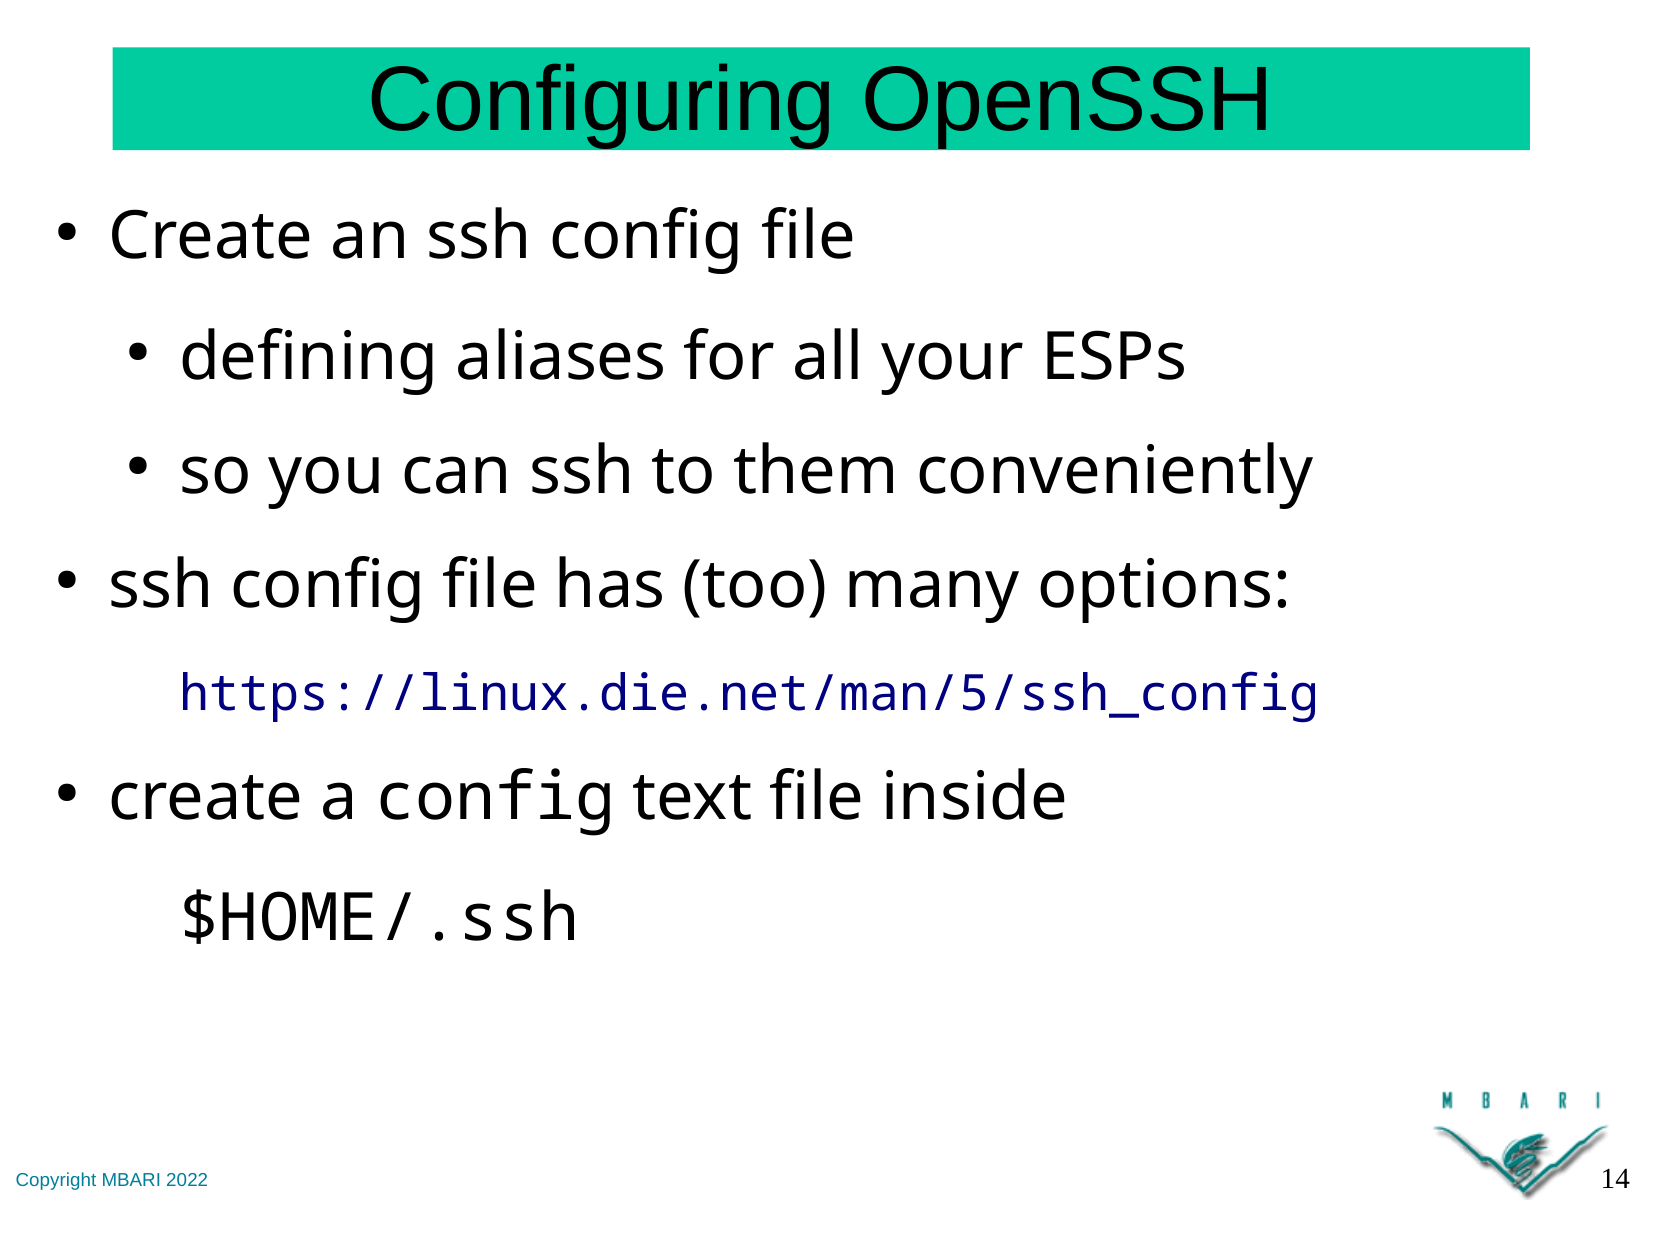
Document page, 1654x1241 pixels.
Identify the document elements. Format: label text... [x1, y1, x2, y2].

picture [1426, 1126, 1613, 1200]
title Configuring OpenSSH [112, 47, 1530, 151]
list Create an ssh config file defining aliases for all your ESPs so you can ssh to them conveniently ssh config file has (too) many options: https://linux.die.net/man/5/ssh_config create a config text file inside $HOME/.ssh [37, 187, 1613, 1126]
